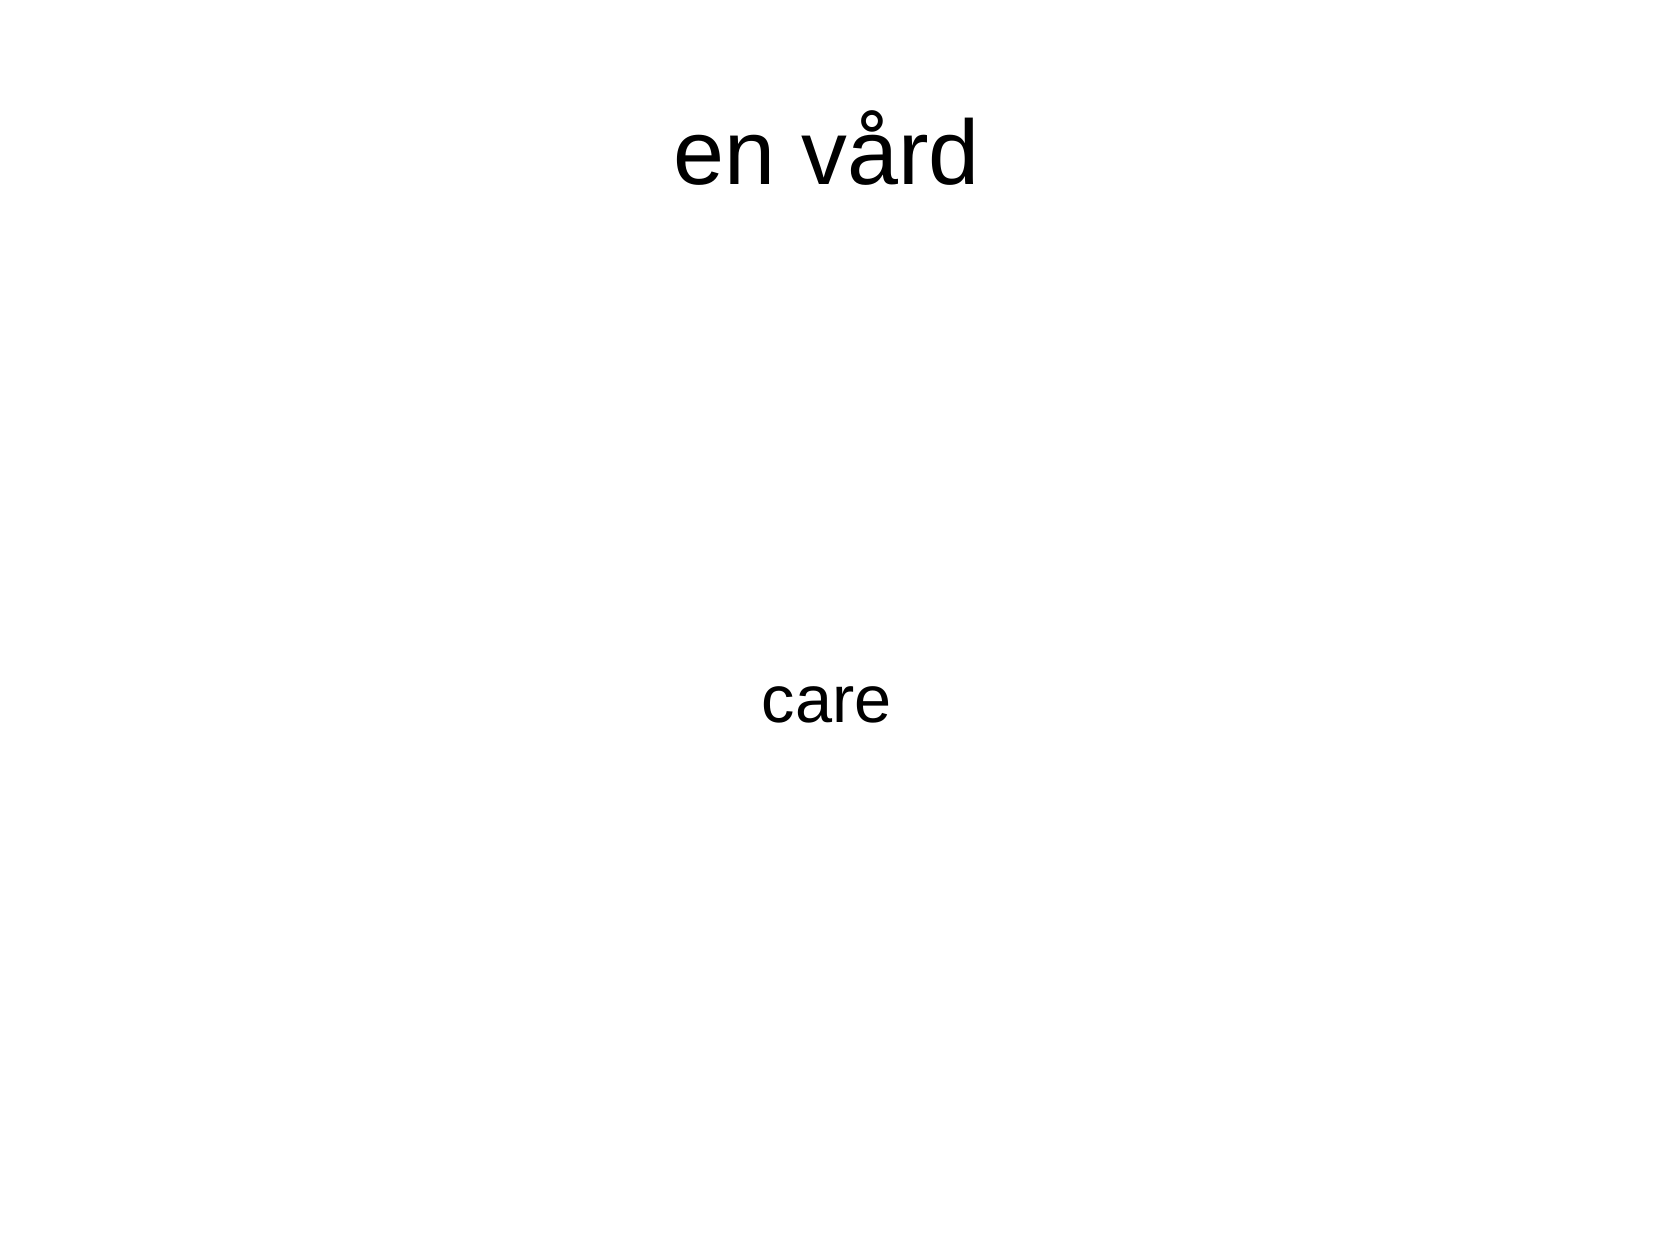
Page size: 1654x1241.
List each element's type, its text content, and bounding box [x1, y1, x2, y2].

title en vård [82, 56, 1571, 250]
subtitle care [82, 297, 1571, 1102]
